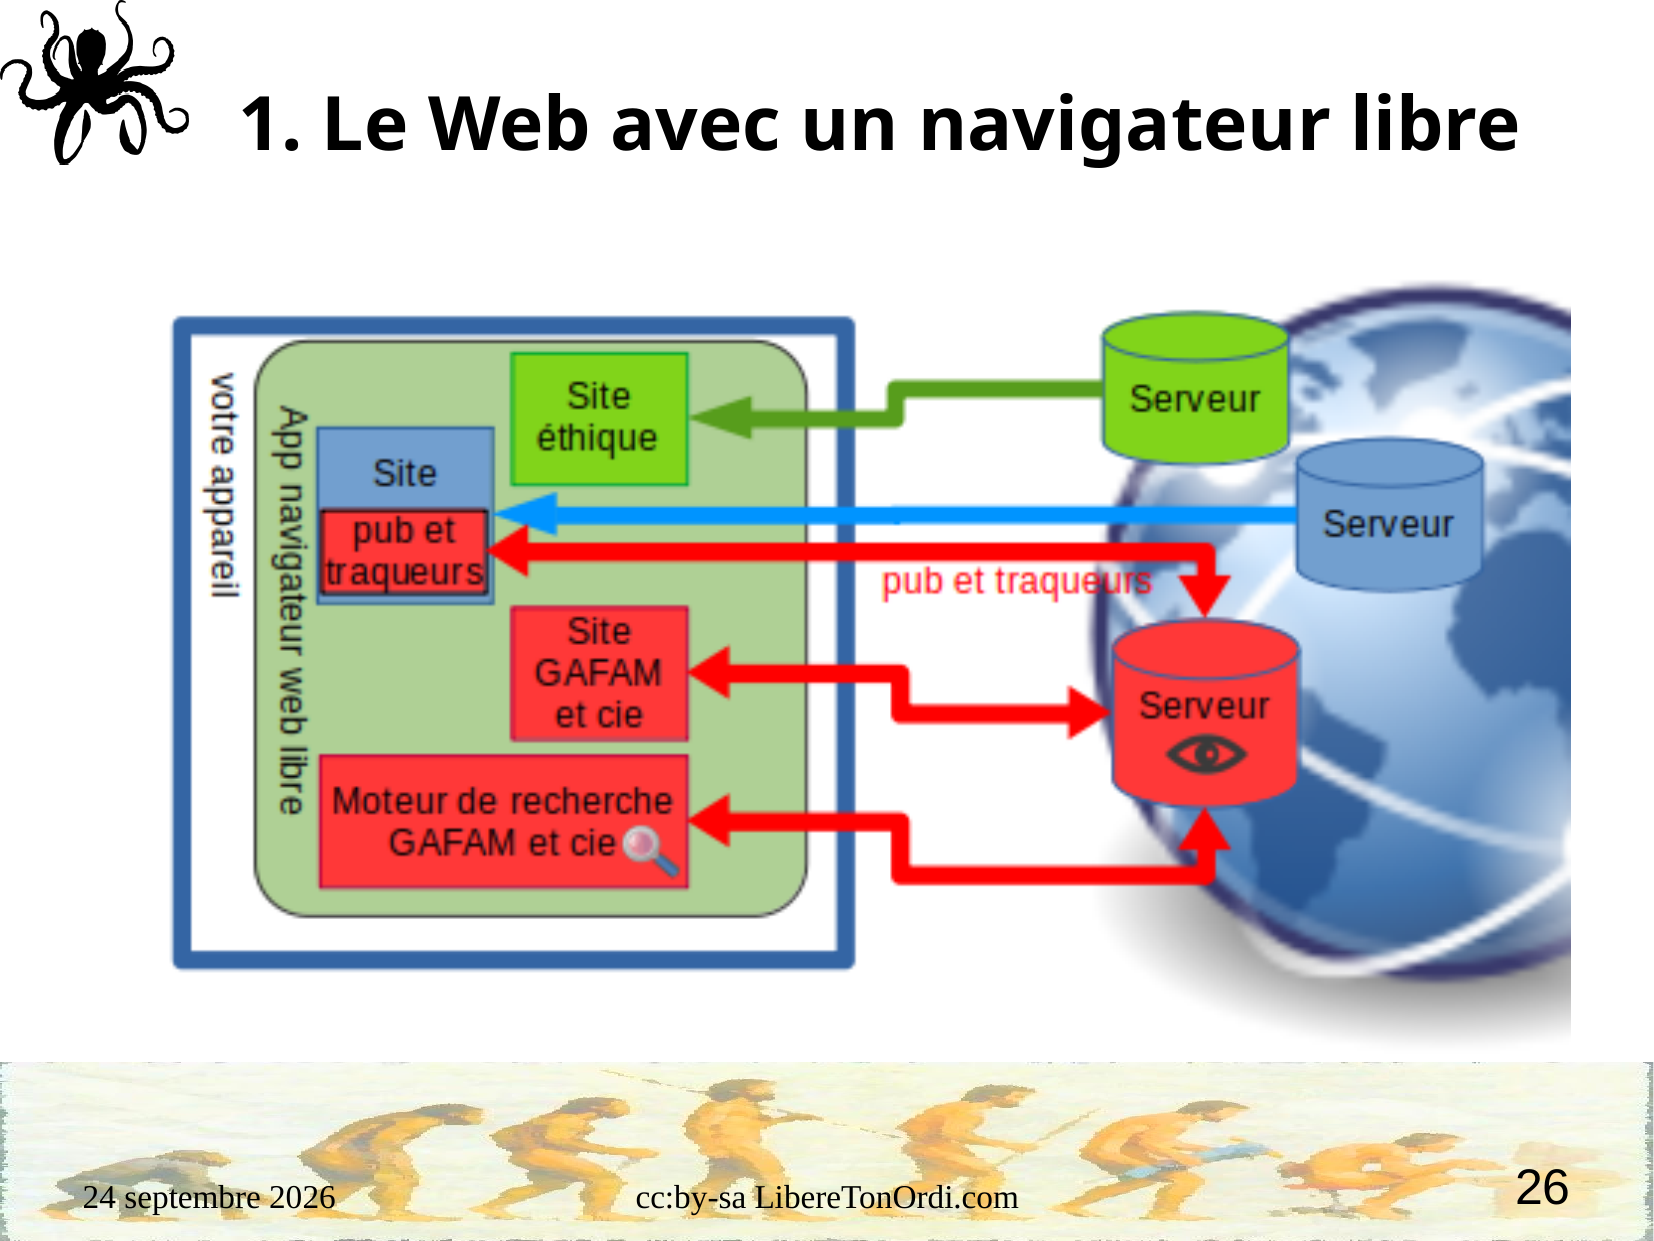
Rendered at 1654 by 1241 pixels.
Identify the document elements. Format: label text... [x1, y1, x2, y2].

picture [0, 0, 189, 165]
title 1. Le Web avec un navigateur libre [188, 47, 1571, 196]
picture [0, 225, 1654, 1241]
